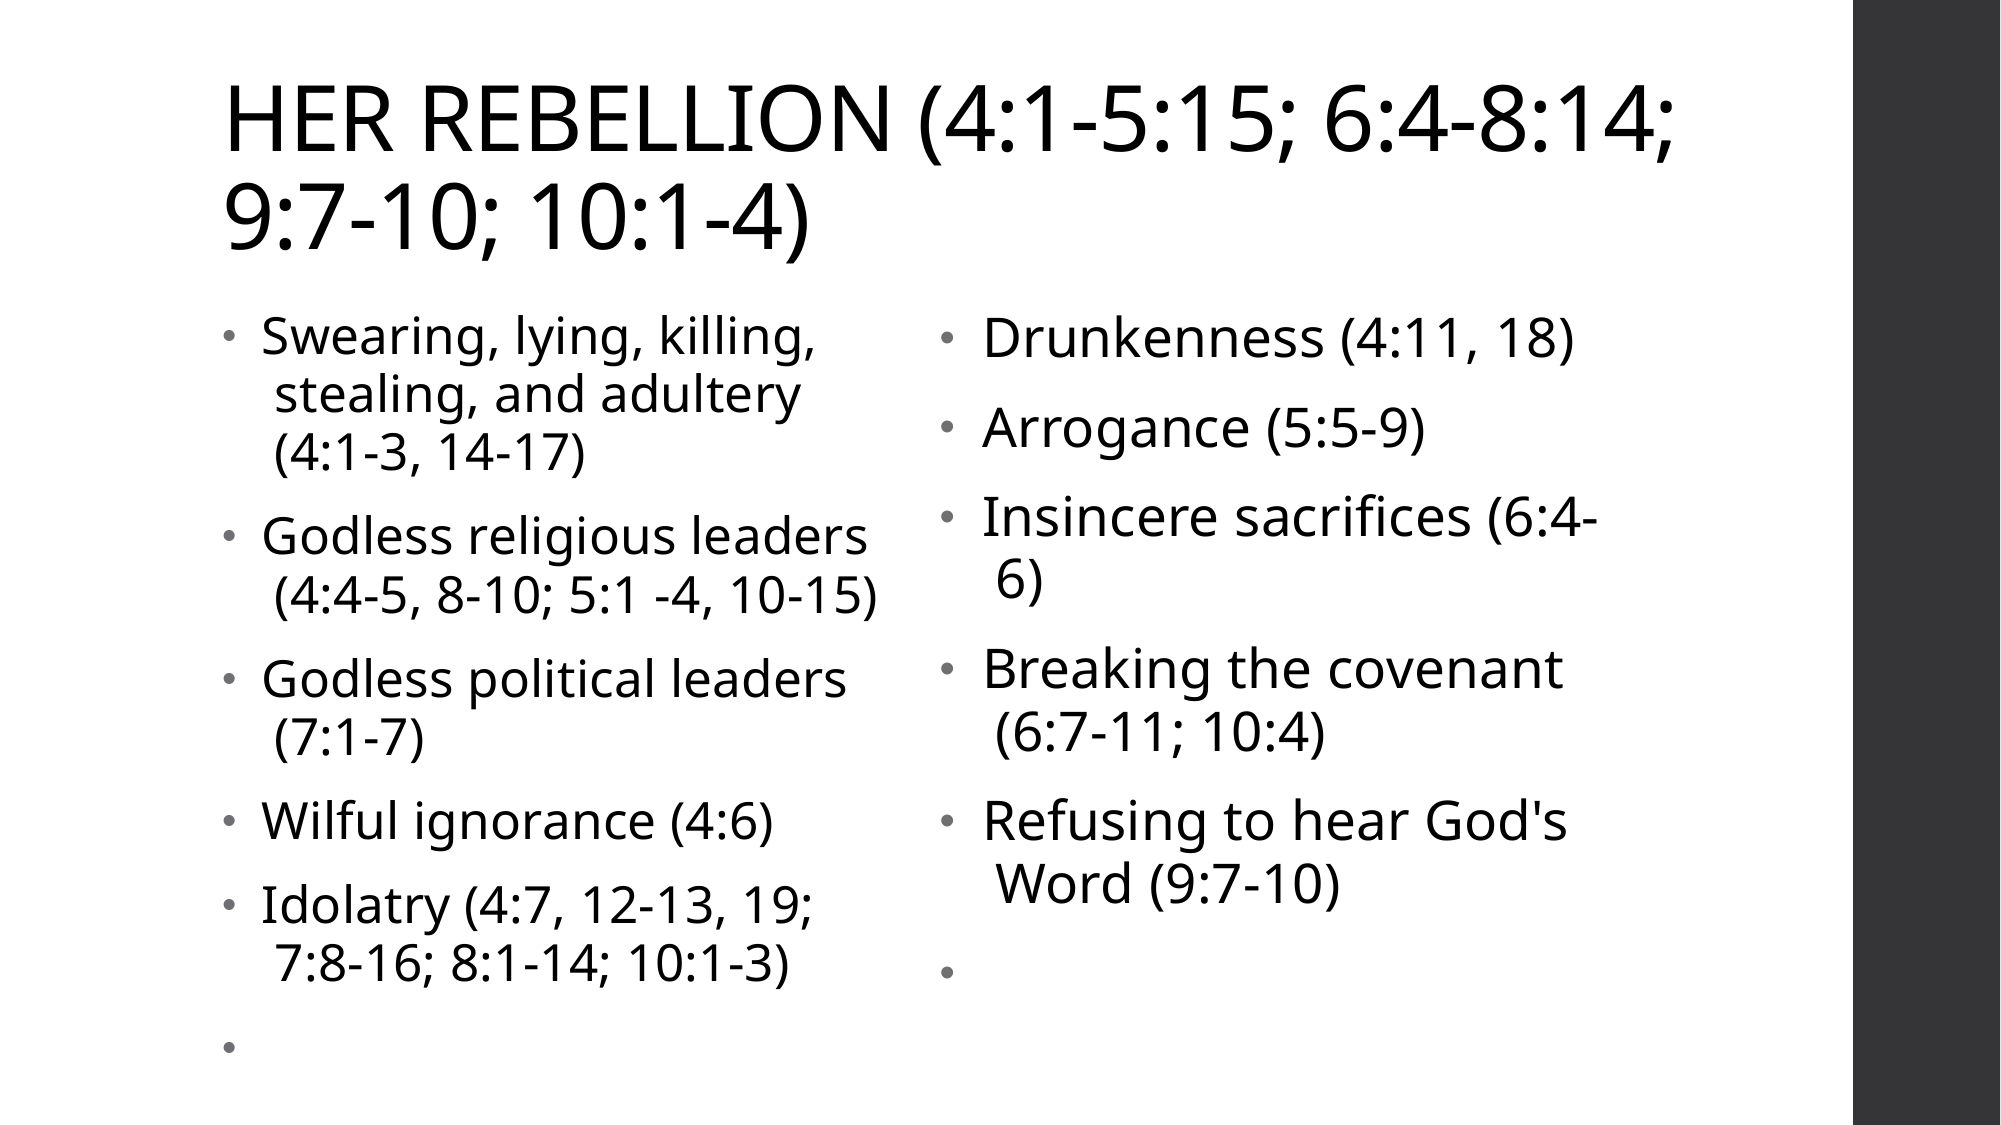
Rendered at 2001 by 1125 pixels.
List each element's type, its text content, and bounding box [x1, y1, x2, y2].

title HER REBELLION (4:1-5:15; 6:4-8:14; 9:7-10; 10:1-4) [206, 60, 1797, 278]
list Swearing, lying, killing, stealing, and adultery (4:1-3, 14-17) Godless religious leaders (4:4-5, 8-10; 5:1 -4, 10-15) Godless political leaders (7:1-7) Wilful ignorance (4:6) Idolatry (4:7, 12-13, 19; 7:8-16; 8:1-14; 10:1-3) [207, 299, 900, 1014]
list Drunkenness (4:11, 18) Arrogance (5:5-9) Insincere sacrifices (6:4-6) Breaking the covenant (6:7-11; 10:4) Refusing to hear God's Word (9:7-10) [924, 299, 1617, 1014]
